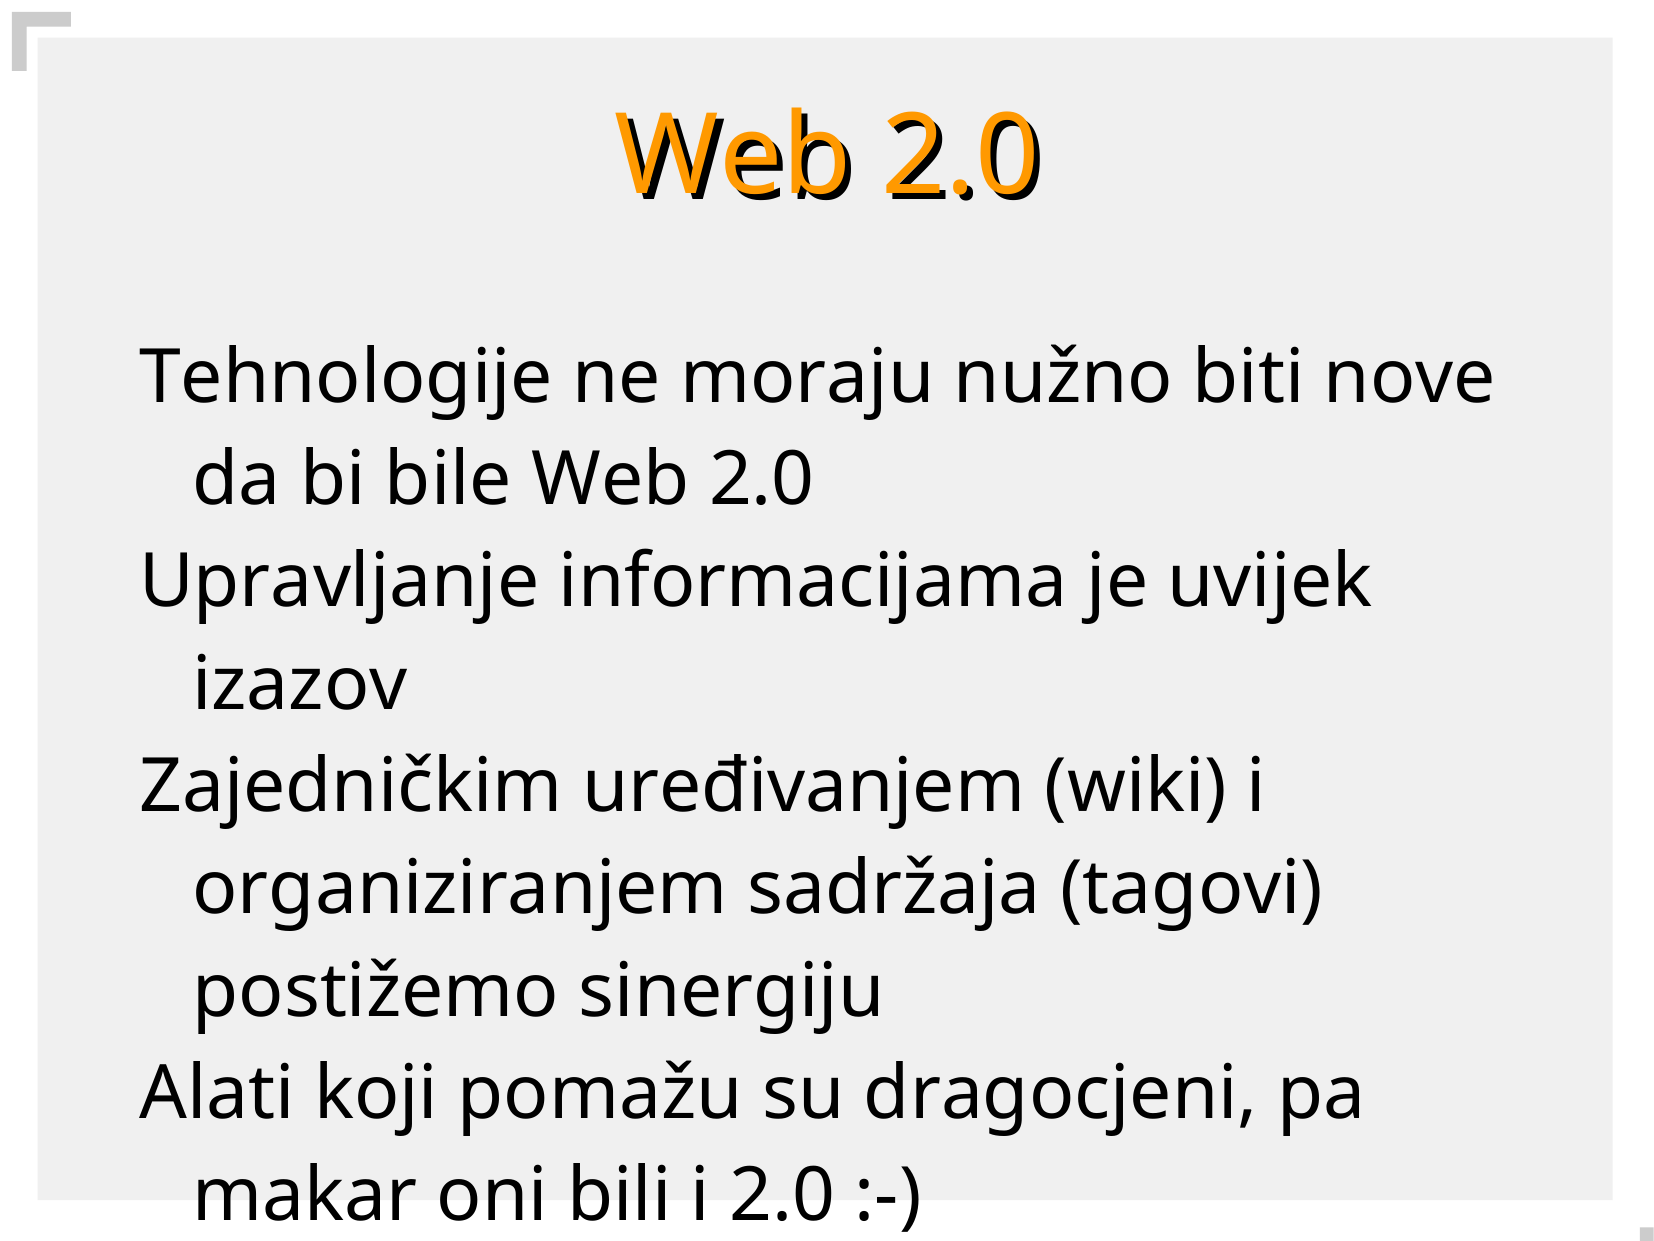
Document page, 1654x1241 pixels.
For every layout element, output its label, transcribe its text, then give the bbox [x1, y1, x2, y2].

title Web 2.0 [121, 46, 1534, 254]
list Tehnologije ne moraju nužno biti nove da bi bile Web 2.0 Upravljanje informacijama je uvijek izazov Zajedničkim uređivanjem (wiki) i organiziranjem sadržaja (tagovi) postižemo sinergiju Alati koji pomažu su dragocjeni, pa makar oni bili i 2.0 :-) [121, 322, 1561, 1132]
